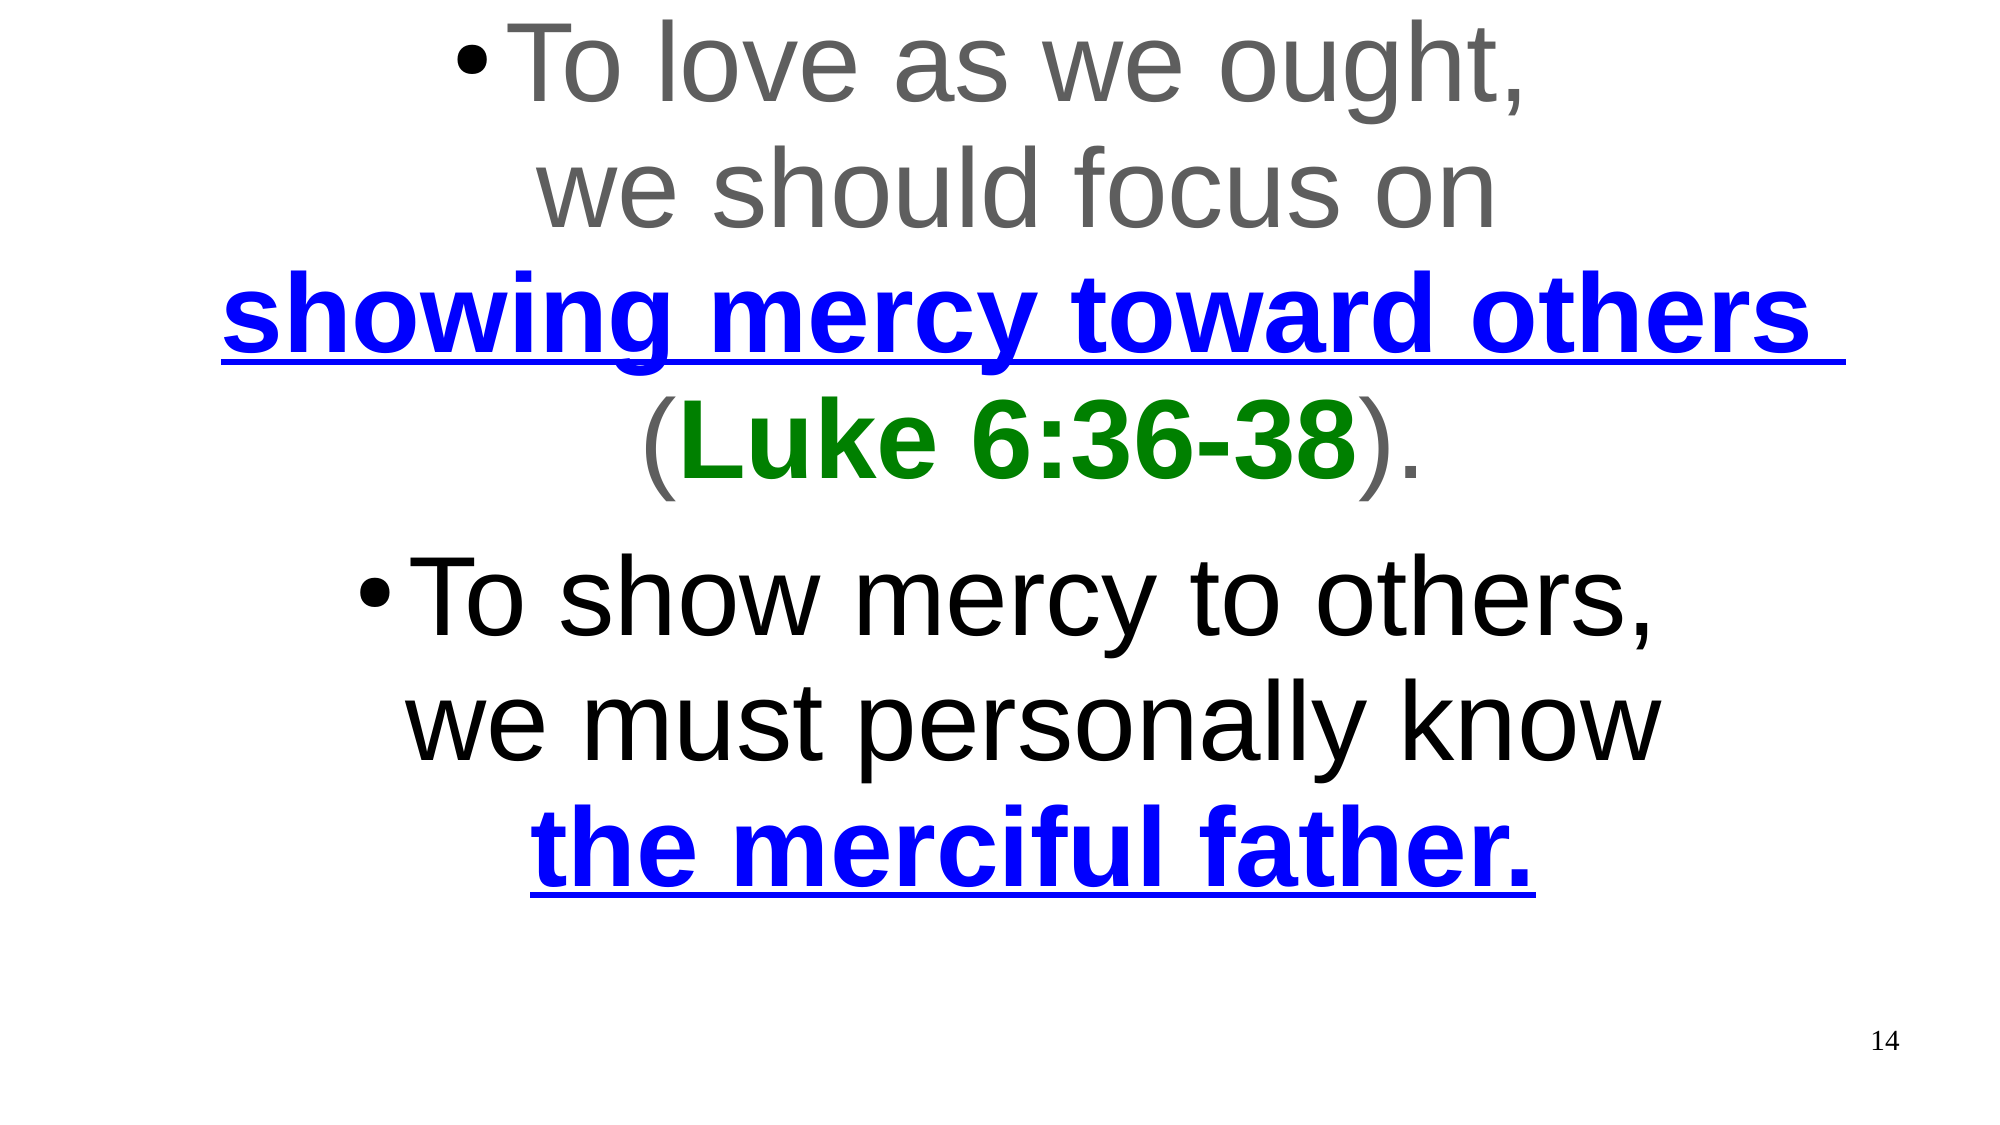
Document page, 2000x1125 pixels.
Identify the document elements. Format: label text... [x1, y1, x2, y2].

list To love as we ought, we should focus on showing mercy toward others (Luke 6:36-38). To show mercy to others, we must personally know the merciful father. [0, 0, 1996, 1123]
